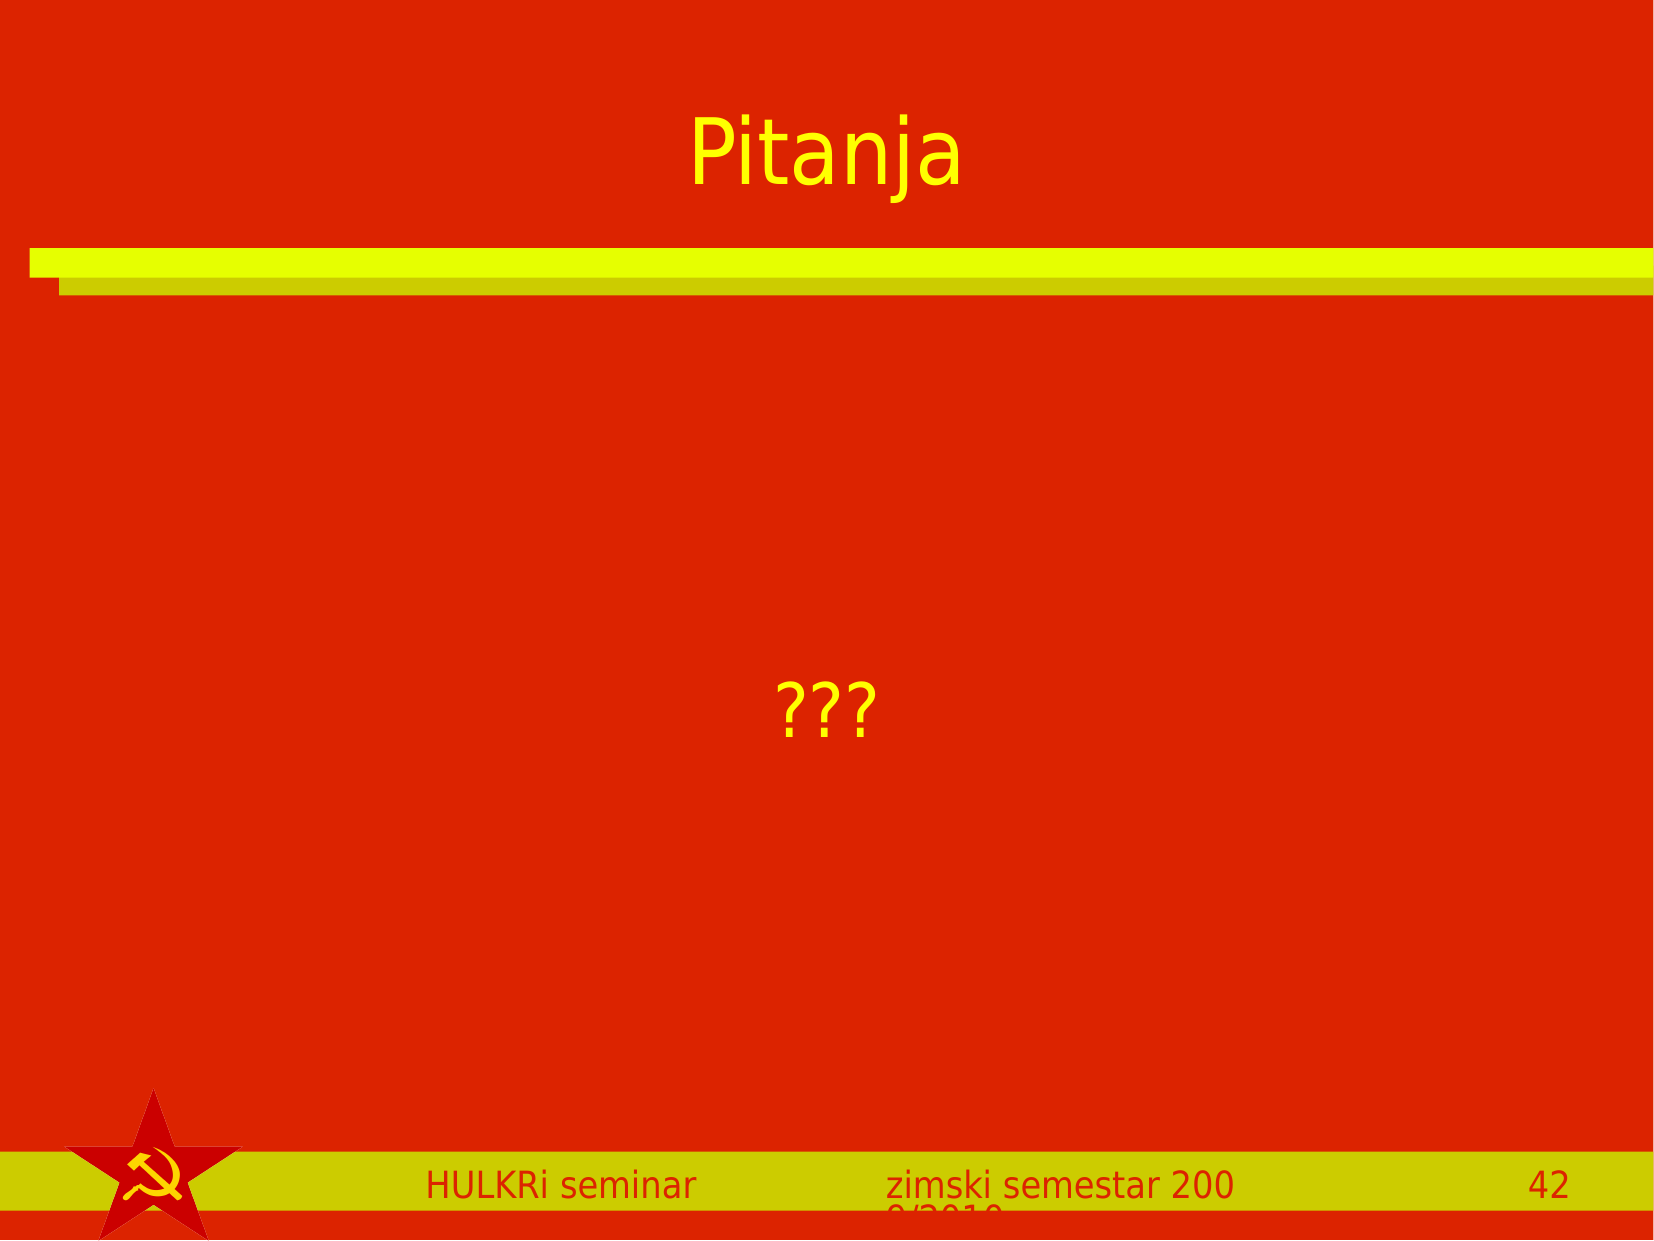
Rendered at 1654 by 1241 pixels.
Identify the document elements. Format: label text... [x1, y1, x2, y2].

subtitle ??? [82, 309, 1571, 1114]
title Pitanja [82, 56, 1571, 250]
picture [64, 1088, 243, 1241]
